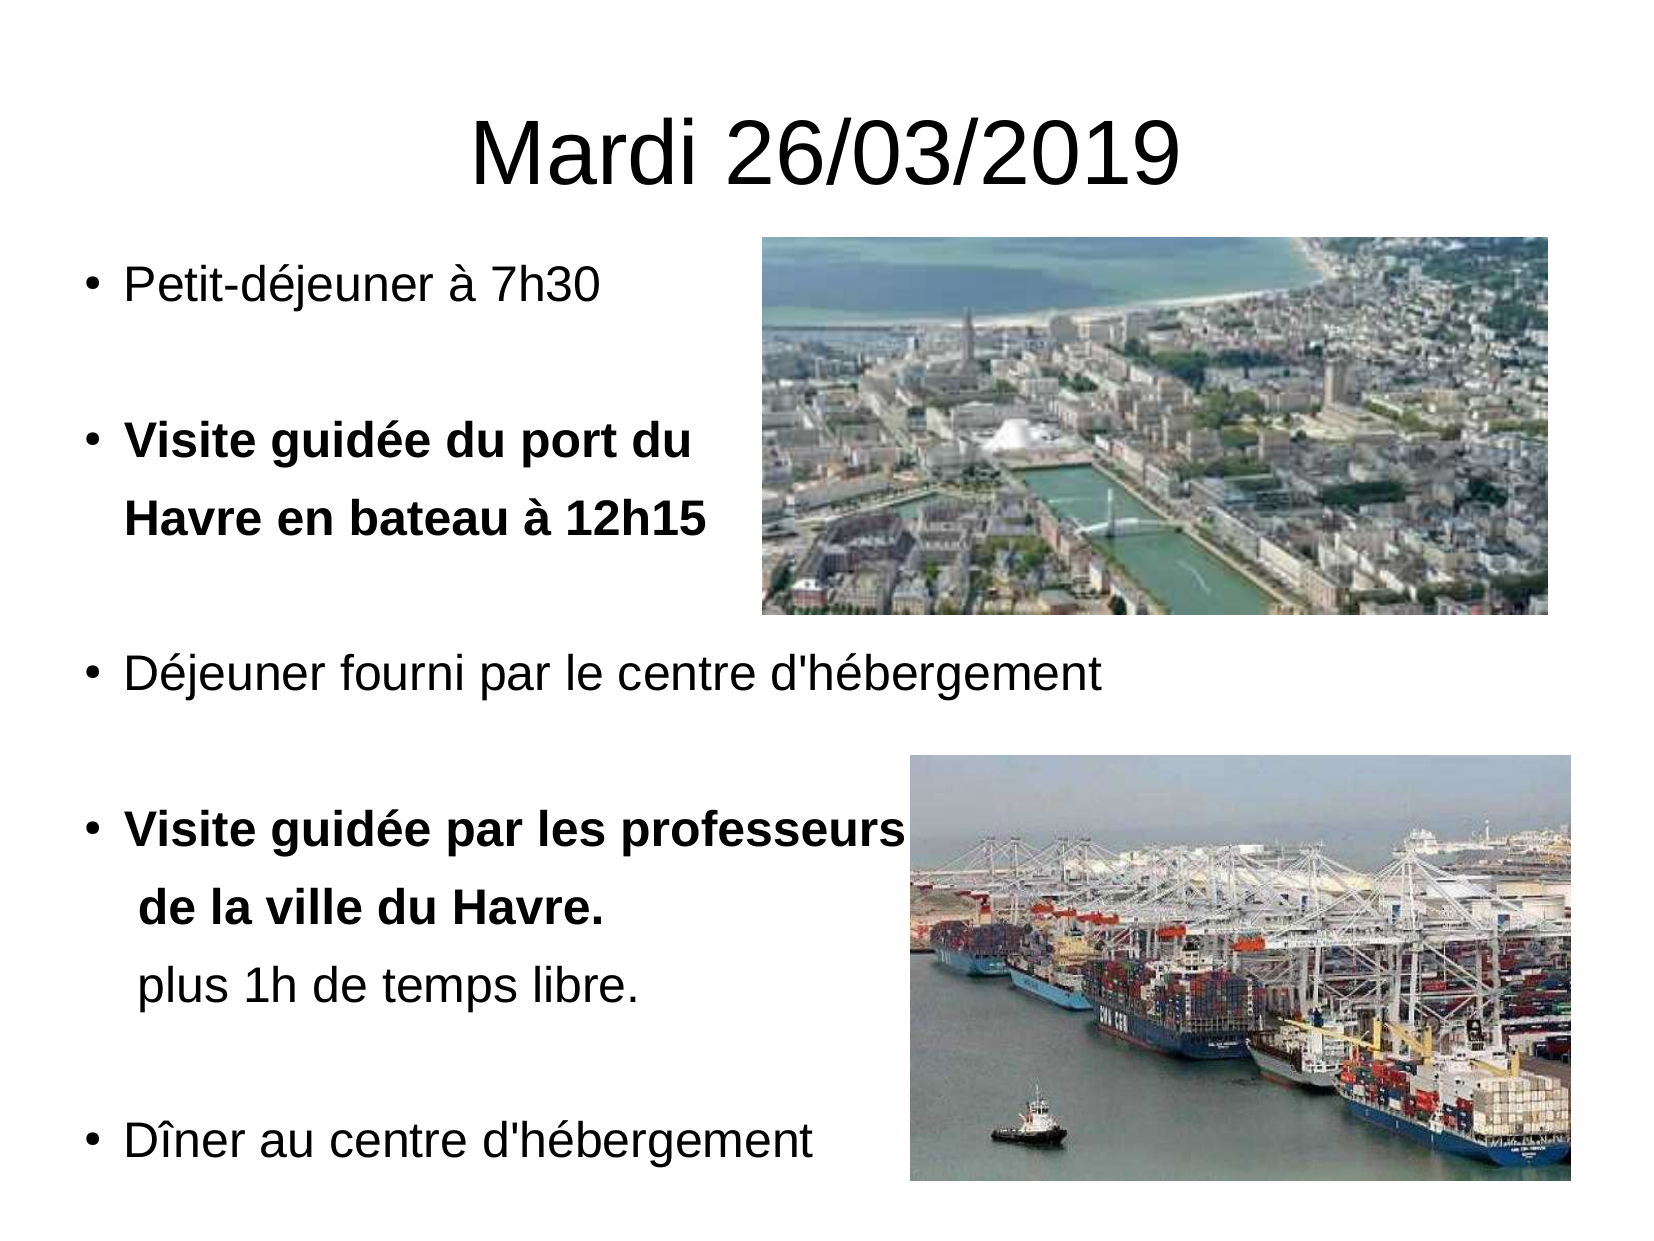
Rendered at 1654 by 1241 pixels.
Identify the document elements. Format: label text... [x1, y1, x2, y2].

list Petit-déjeuner à 7h30 Visite guidée du port du Havre en bateau à 12h15 Déjeuner fourni par le centre d'hébergement Visite guidée par les professeurs de la ville du Havre. plus 1h de temps libre. Dîner au centre d'hébergement [70, 256, 1571, 1172]
title Mardi 26/03/2019 [82, 49, 1571, 256]
picture [762, 237, 1548, 615]
picture [910, 755, 1571, 1181]
